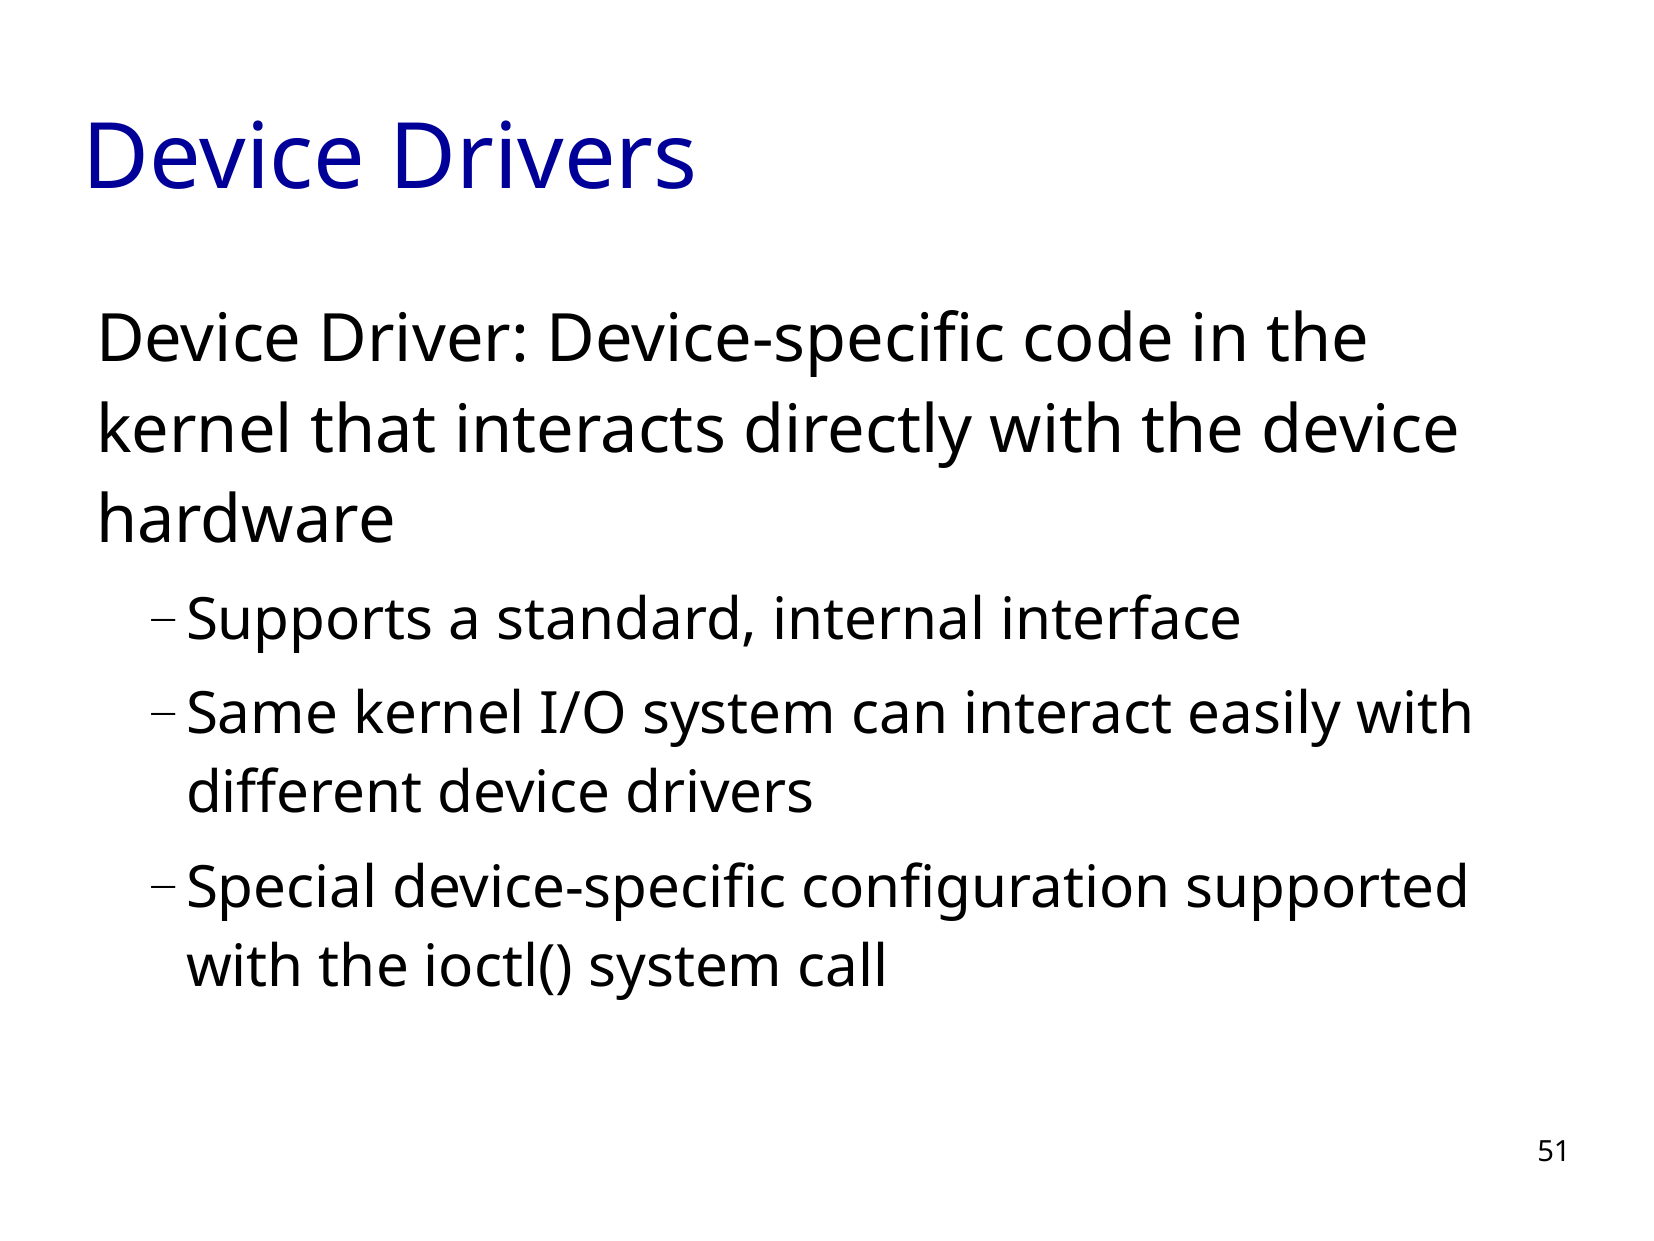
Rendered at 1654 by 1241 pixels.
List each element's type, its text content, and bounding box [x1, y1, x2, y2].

list Device Driver: Device-specific code in the kernel that interacts directly with the device hardware Supports a standard, internal interface Same kernel I/O system can interact easily with different device drivers Special device-specific configuration supported with the ioctl() system call [60, 290, 1571, 1096]
title Device Drivers [82, 49, 1571, 257]
